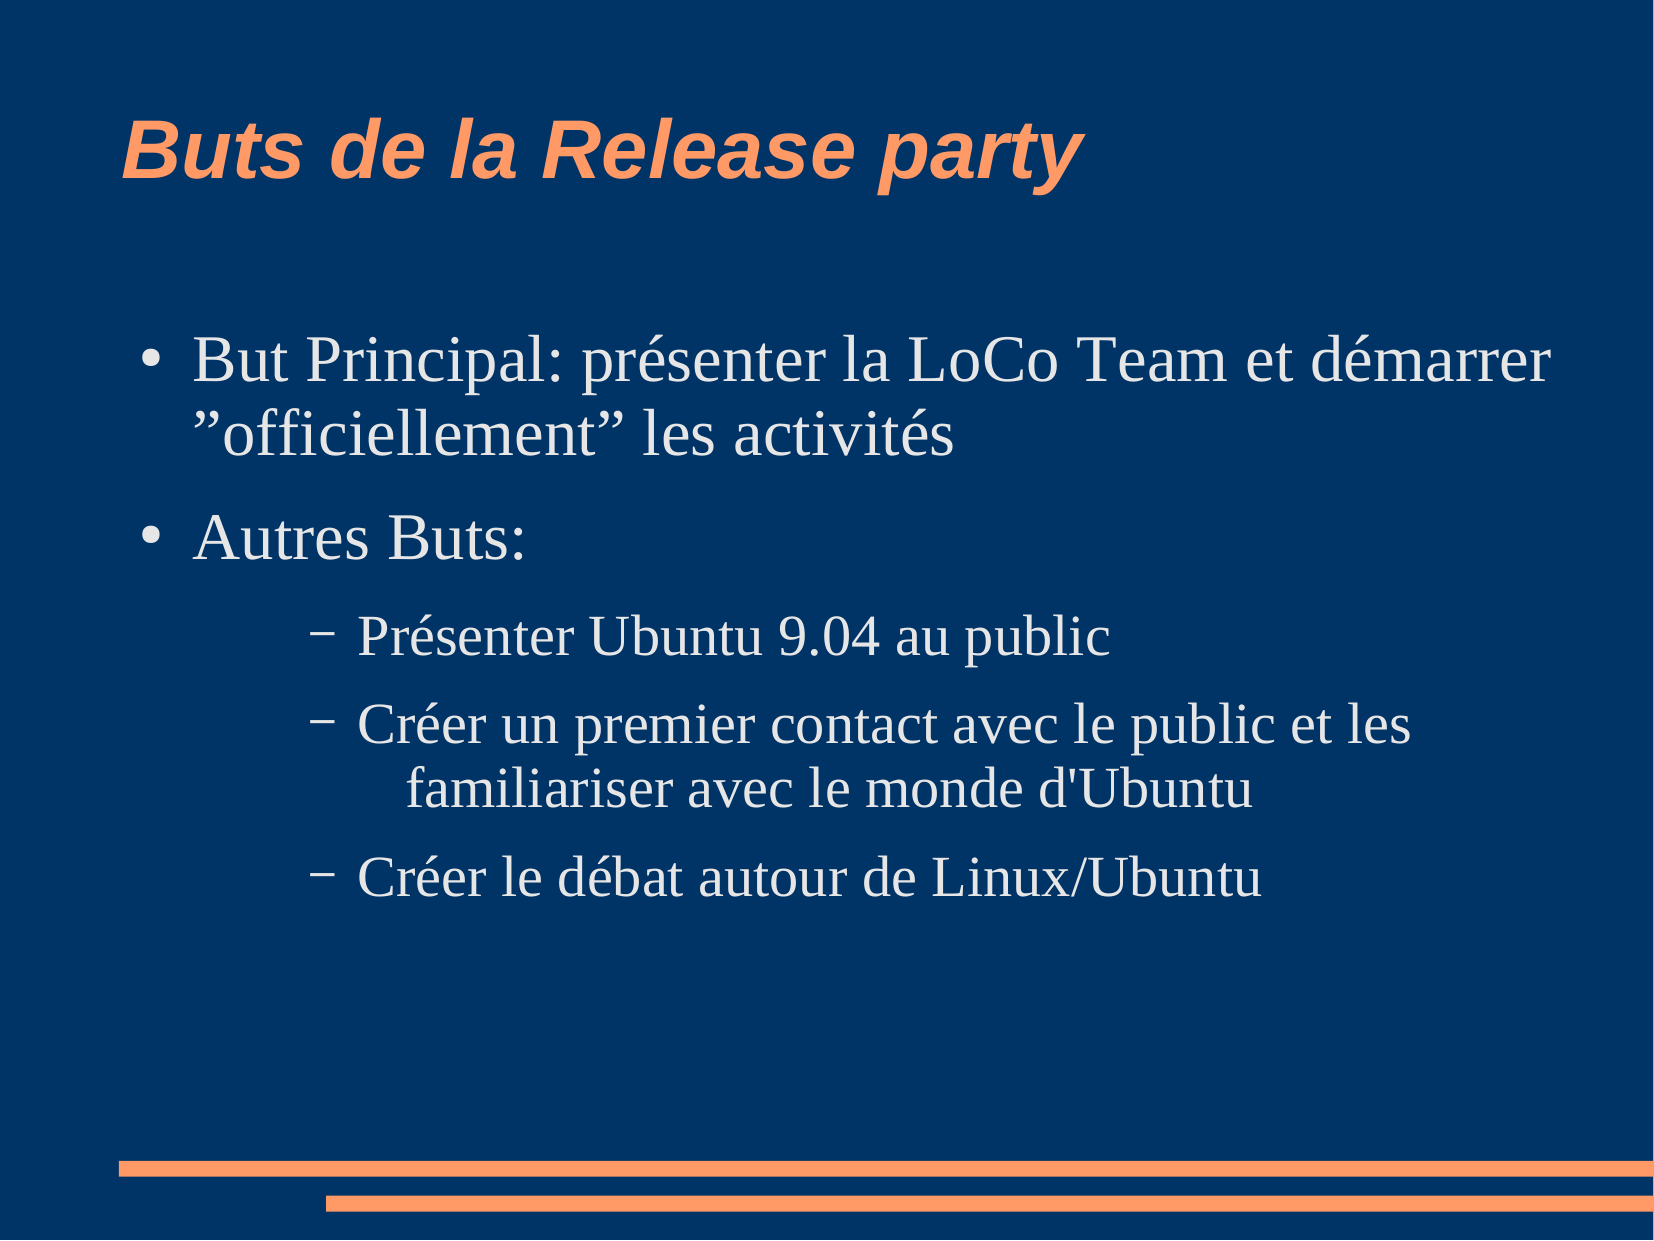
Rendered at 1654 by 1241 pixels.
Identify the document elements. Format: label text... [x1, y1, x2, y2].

list But Principal: présenter la LoCo Team et démarrer ”officiellement” les activités Autres Buts: Présenter Ubuntu 9.04 au public Créer un premier contact avec le public et les familiariser avec le monde d'Ubuntu Créer le débat autour de Linux/Ubuntu [121, 322, 1561, 1126]
title Buts de la Release party [121, 53, 1534, 246]
